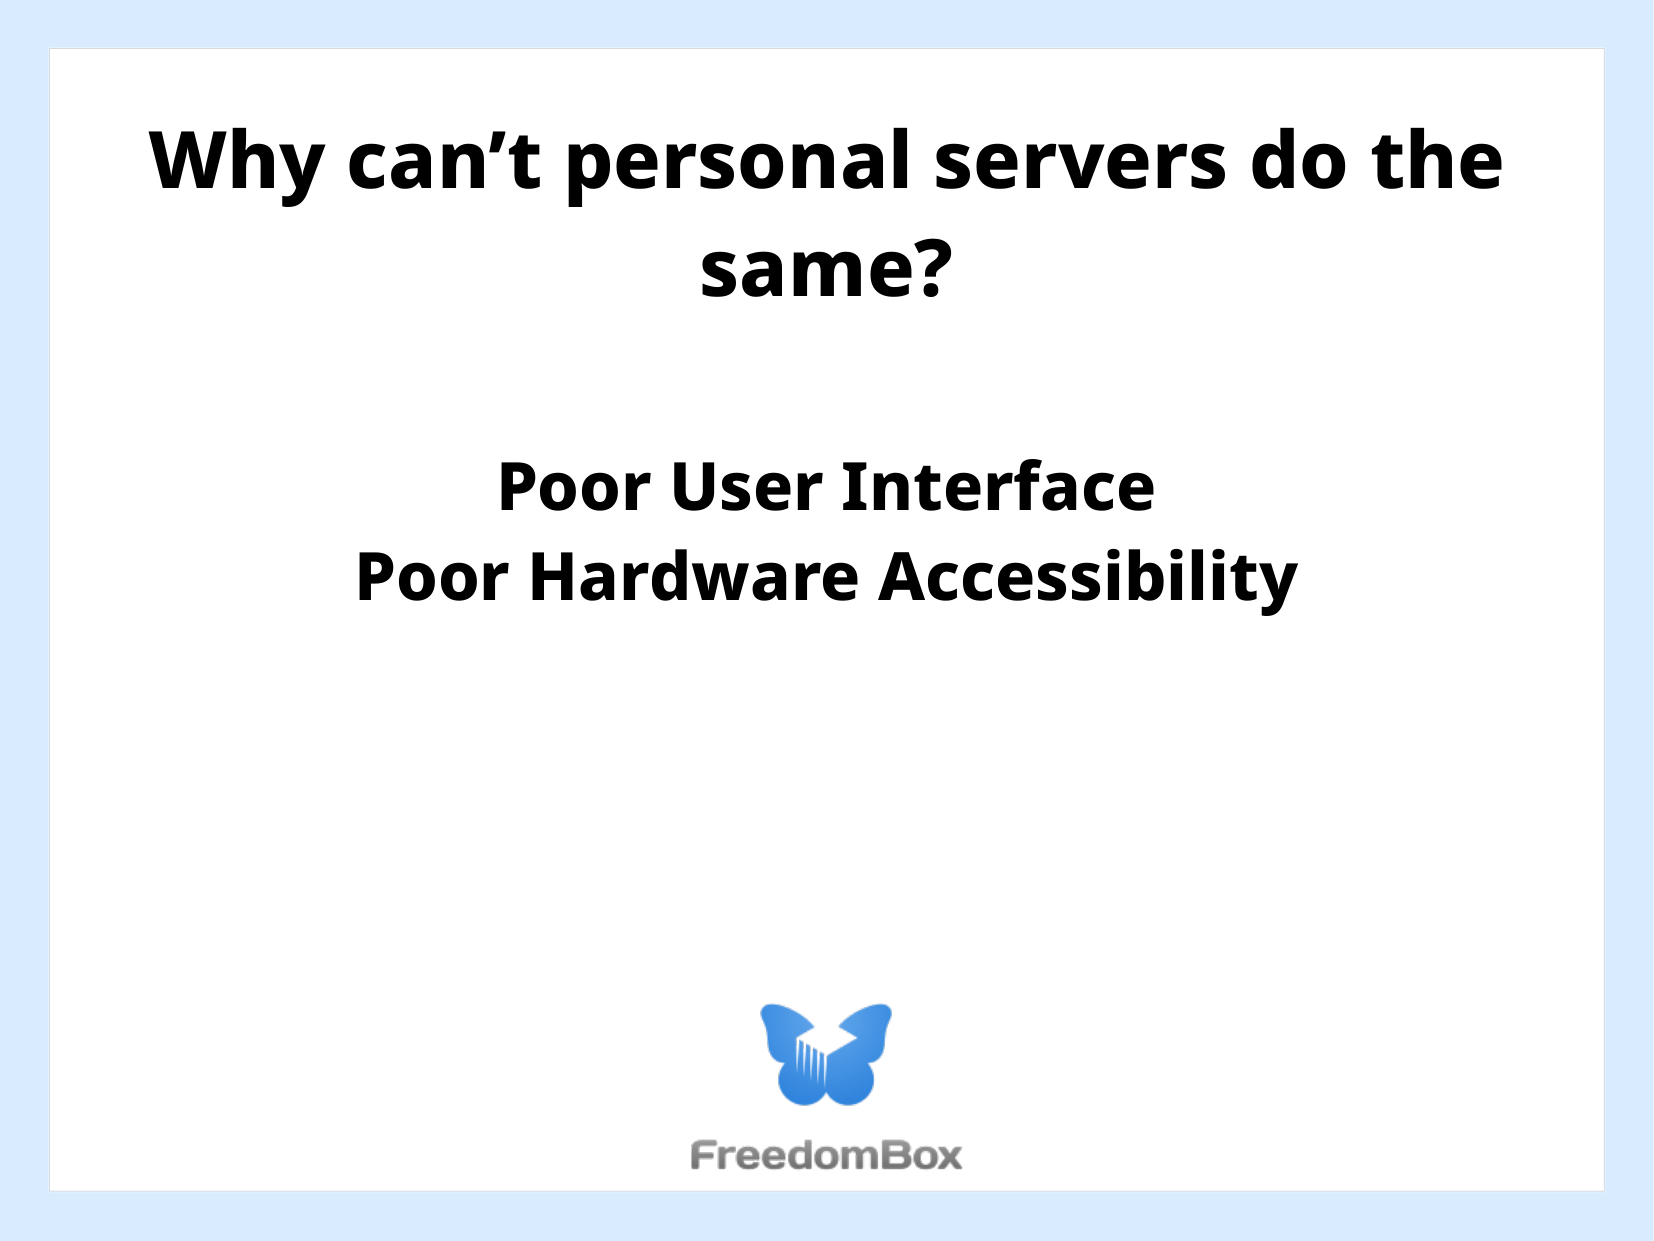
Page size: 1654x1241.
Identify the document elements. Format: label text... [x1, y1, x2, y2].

text_box Why can’t personal servers do the same? [82, 49, 1571, 1010]
picture [0, 0, 1654, 1241]
